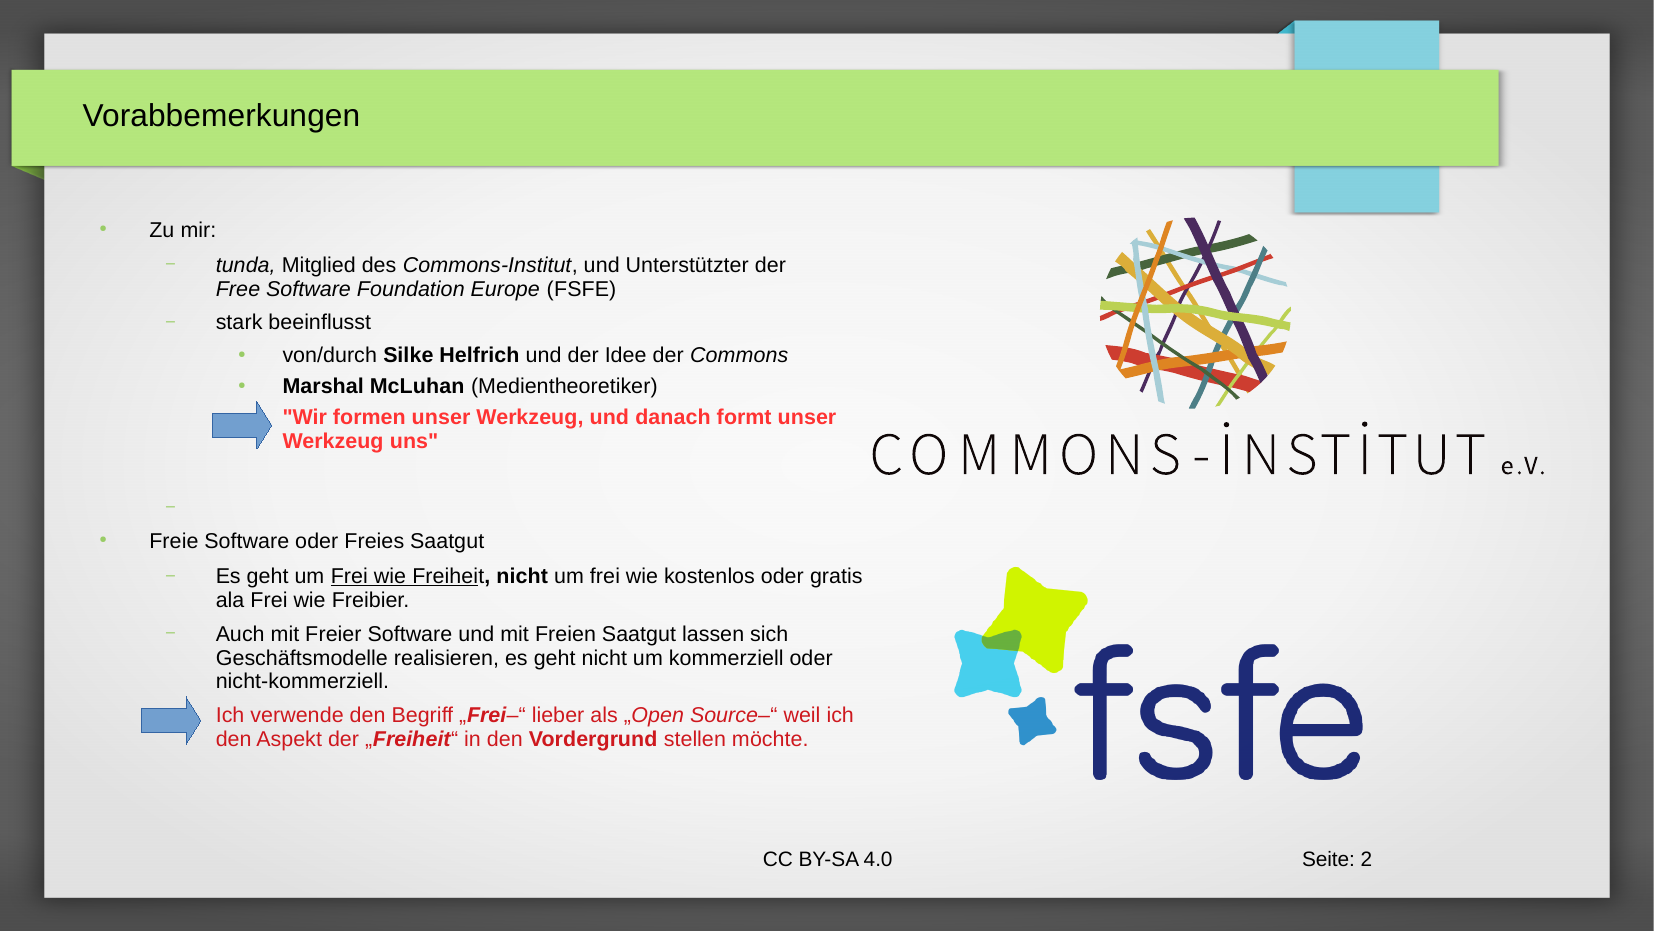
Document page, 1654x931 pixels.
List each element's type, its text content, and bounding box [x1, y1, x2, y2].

text_box [141, 696, 201, 745]
picture [0, 0, 1654, 931]
title Vorabbemerkungen [82, 70, 1264, 160]
text_box [212, 401, 272, 449]
list Zu mir: tunda, Mitglied des Commons-Institut, und Unterstützter der Free Software Foundation Europe (FSFE) stark beeinflusst von/durch Silke Helfrich und der Idee der Commons Marshal McLuhan (Medientheoretiker) "Wir formen unser Werkzeug, und danach formt unser Werkzeug uns" Freie Software oder Freies Saatgut Es geht um Frei wie Freiheit, nicht um frei wie kostenlos oder gratis ala Frei wie Freibier. Auch mit Freier Software und mit Freien Saatgut lassen sich Geschäftsmodelle realisieren, es geht nicht um kommerziell oder nicht-kommerziell. Ich verwende den Begriff „Frei–“ lieber als „Open Source–“ weil ich den Aspekt der „Freiheit“ in den Vordergrund stellen möchte. [82, 217, 875, 758]
